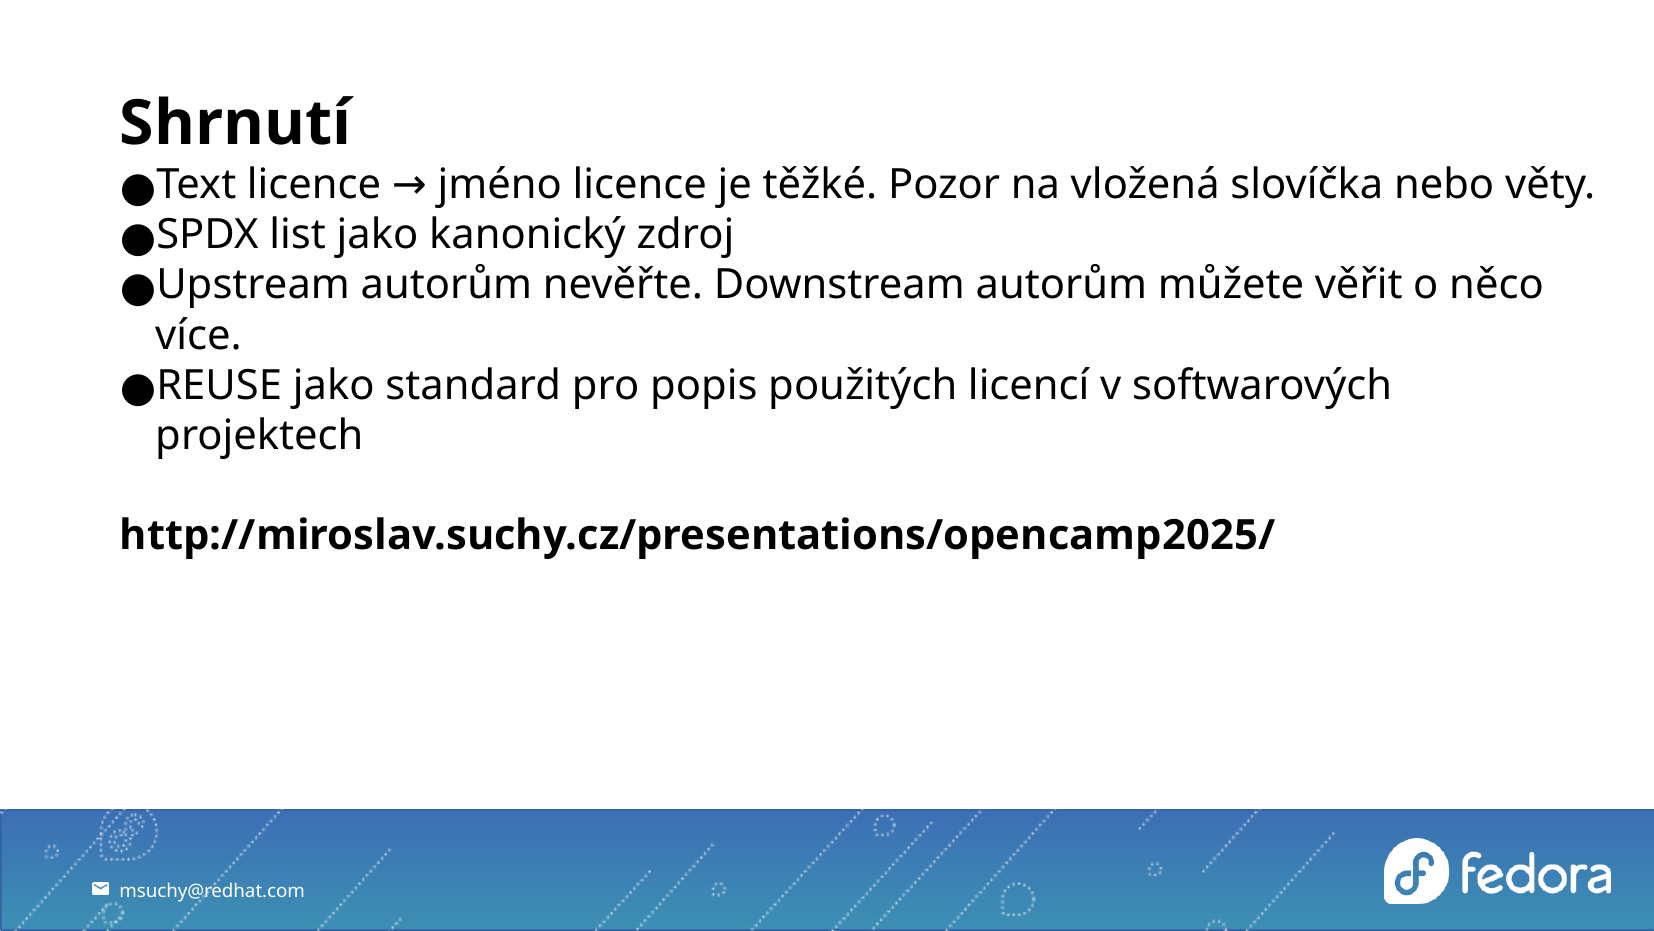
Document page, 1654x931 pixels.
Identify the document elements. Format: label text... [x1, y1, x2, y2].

picture [1384, 838, 1611, 904]
picture [0, 484, 1374, 931]
text_box Shrnutí Text licence → jméno licence je těžké. Pozor na vložená slovíčka nebo věty. SPDX list jako kanonický zdroj Upstream autorům nevěřte. Downstream autorům můžete věřit o něco více. REUSE jako standard pro popis použitých licencí v softwarových projektech http://miroslav.suchy.cz/presentations/opencamp2025/ [104, 75, 1620, 792]
